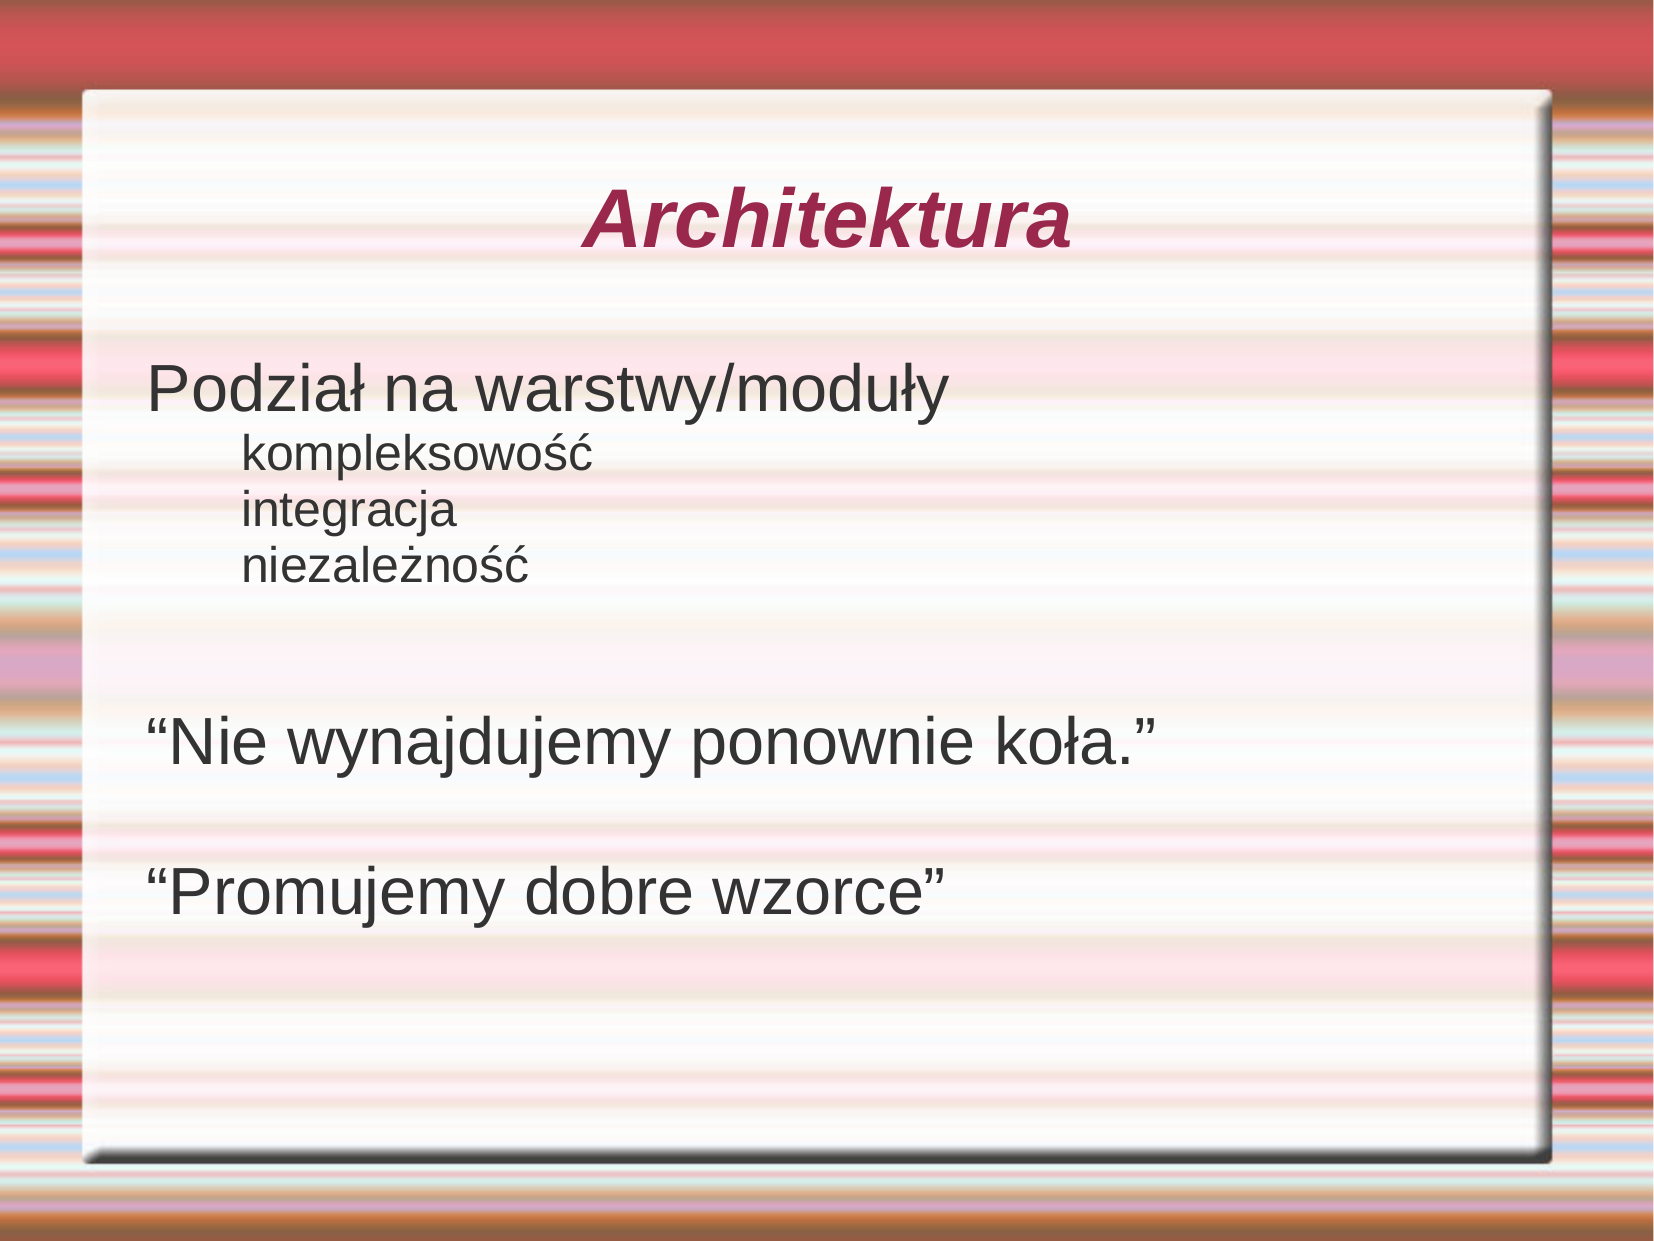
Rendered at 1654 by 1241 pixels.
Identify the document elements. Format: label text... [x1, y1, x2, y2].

picture [0, 0, 1654, 1241]
title Architektura [121, 114, 1534, 322]
list Podział na warstwy/moduły kompleksowość integracja niezależność “Nie wynajdujemy ponownie koła.” “Promujemy dobre wzorce” [134, 350, 1516, 1133]
